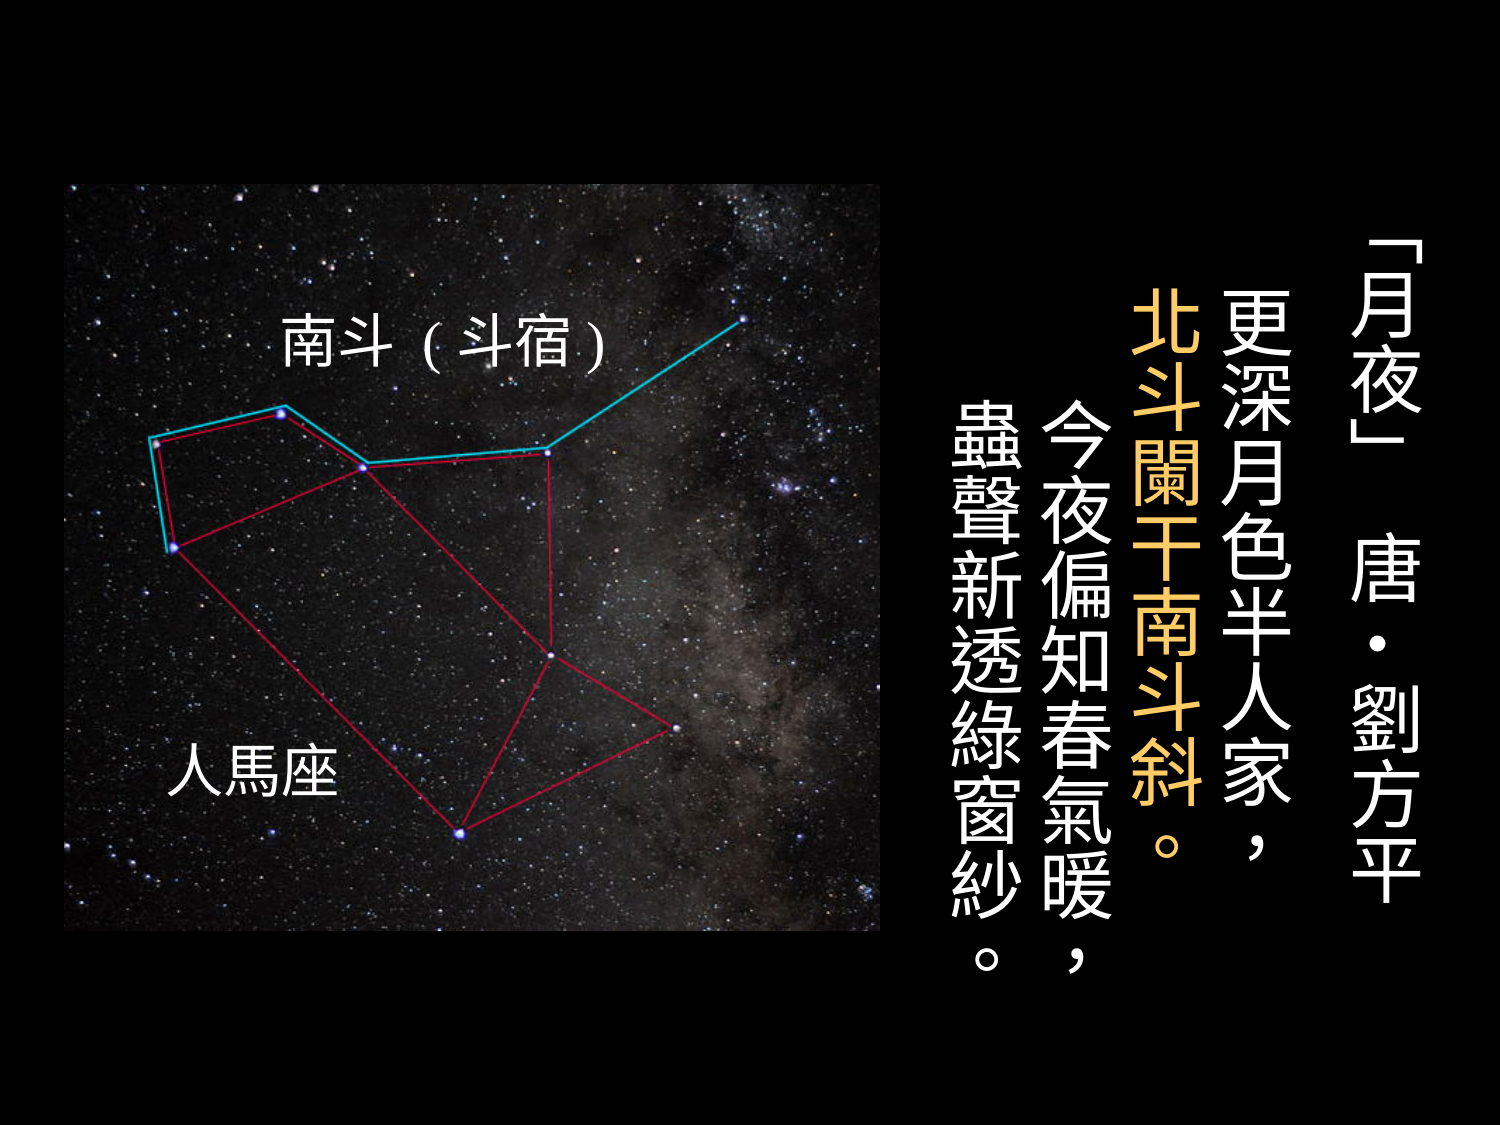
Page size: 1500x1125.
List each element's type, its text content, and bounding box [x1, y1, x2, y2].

text_box 南斗 (斗宿) [273, 298, 613, 381]
picture [64, 184, 880, 931]
text_box 「月夜」 唐‧劉方平 更深月色半人家， 北斗闌干南斗斜。 今夜偏知春氣暖， 蟲聲新透綠窗紗。 [933, 185, 1436, 941]
text_box 人馬座 [159, 727, 347, 810]
